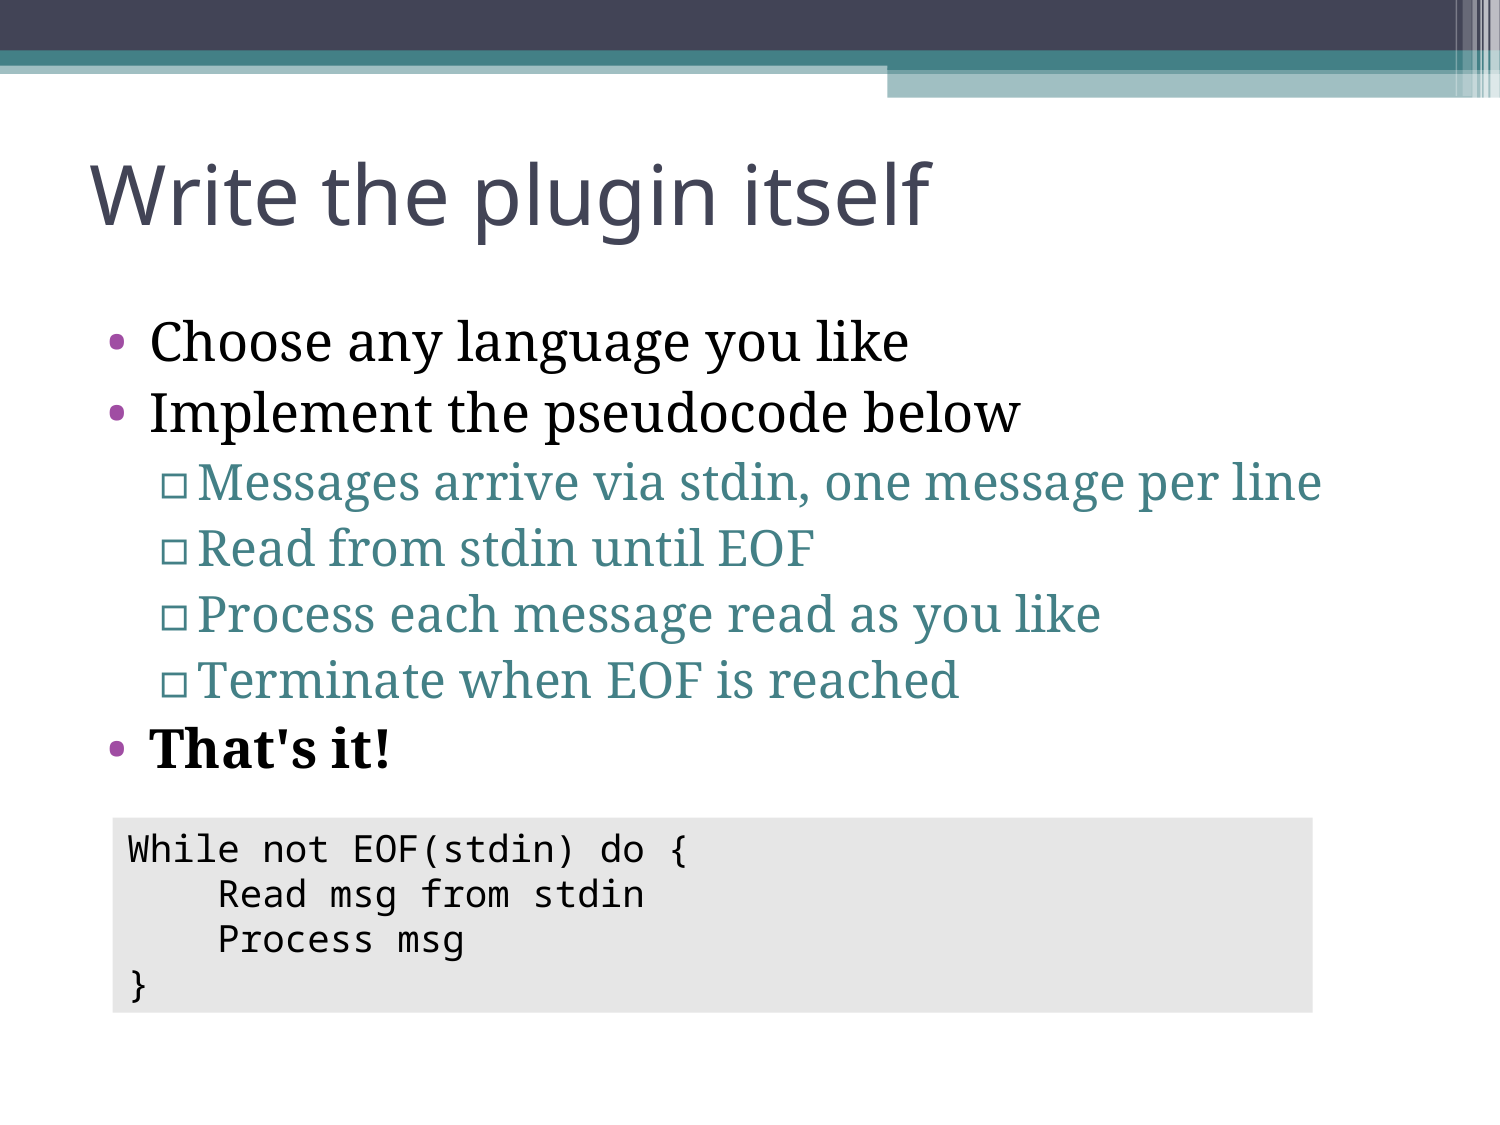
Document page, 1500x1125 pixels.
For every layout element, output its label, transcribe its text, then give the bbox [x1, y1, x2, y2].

title Write the plugin itself [75, 84, 1426, 299]
text_box While not EOF(stdin) do { Read msg from stdin Process msg } [112, 817, 1313, 1013]
list Choose any language you like Implement the pseudocode below Messages arrive via stdin, one message per line Read from stdin until EOF Process each message read as you like Terminate when EOF is reached That's it! [75, 299, 1426, 788]
